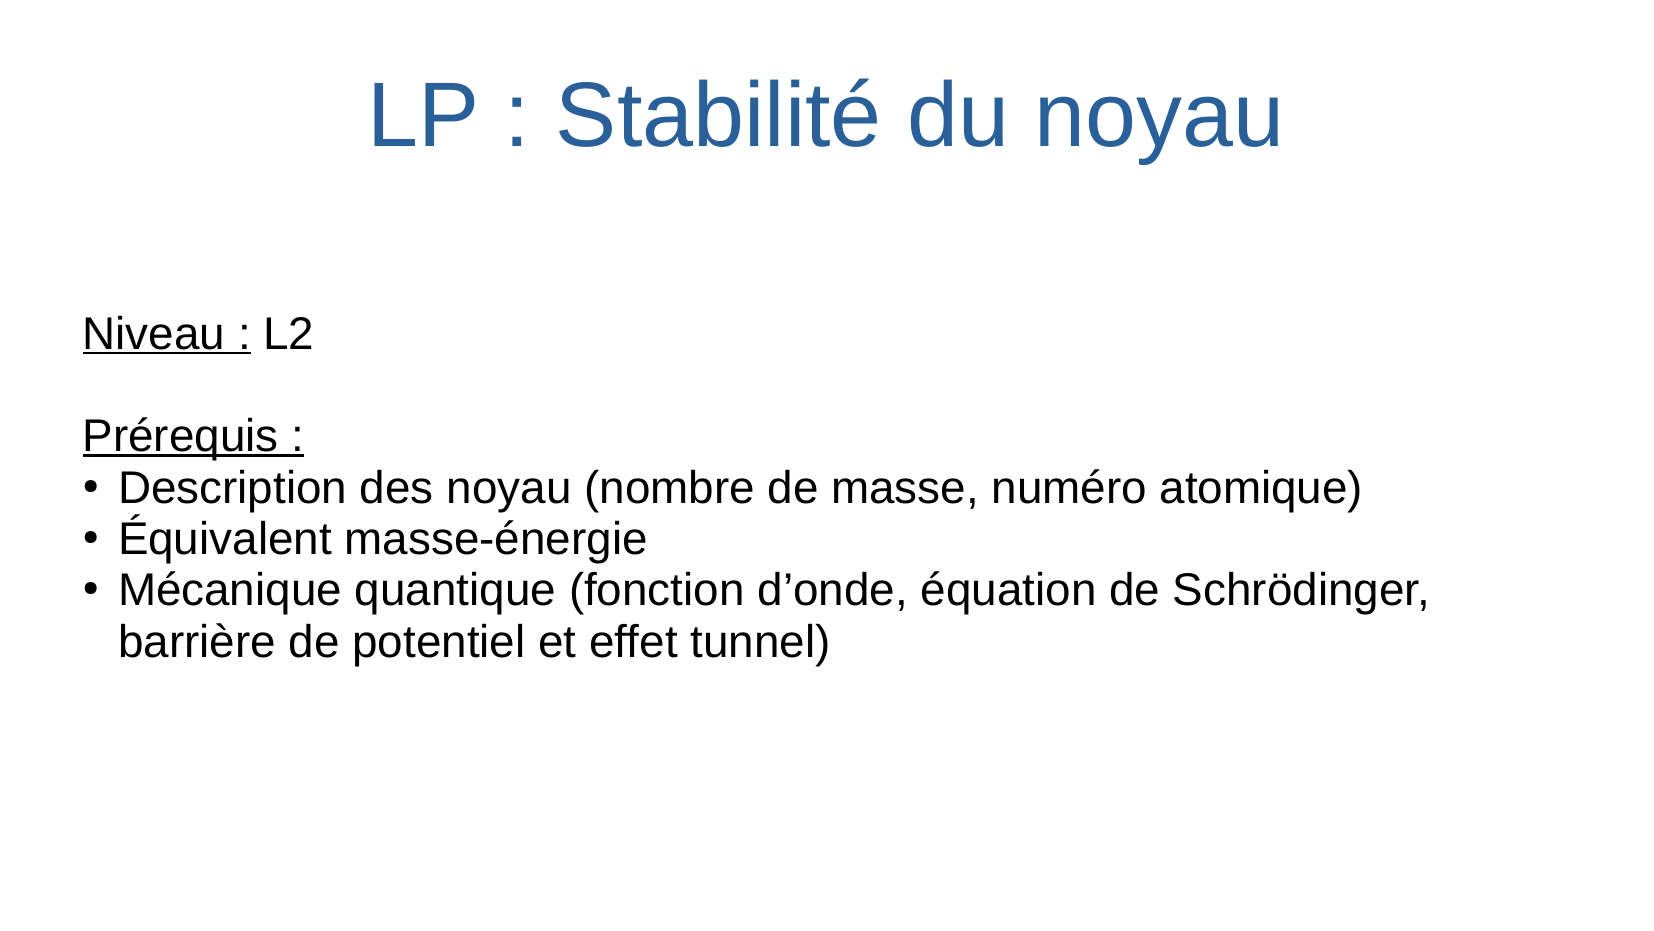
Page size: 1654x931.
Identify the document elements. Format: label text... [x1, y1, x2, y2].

title LP : Stabilité du noyau [82, 37, 1571, 193]
subtitle Niveau : L2 Prérequis : Description des noyau (nombre de masse, numéro atomique) Équivalent masse-énergie Mécanique quantique (fonction d’onde, équation de Schrödinger, barrière de potentiel et effet tunnel) [82, 217, 1571, 758]
